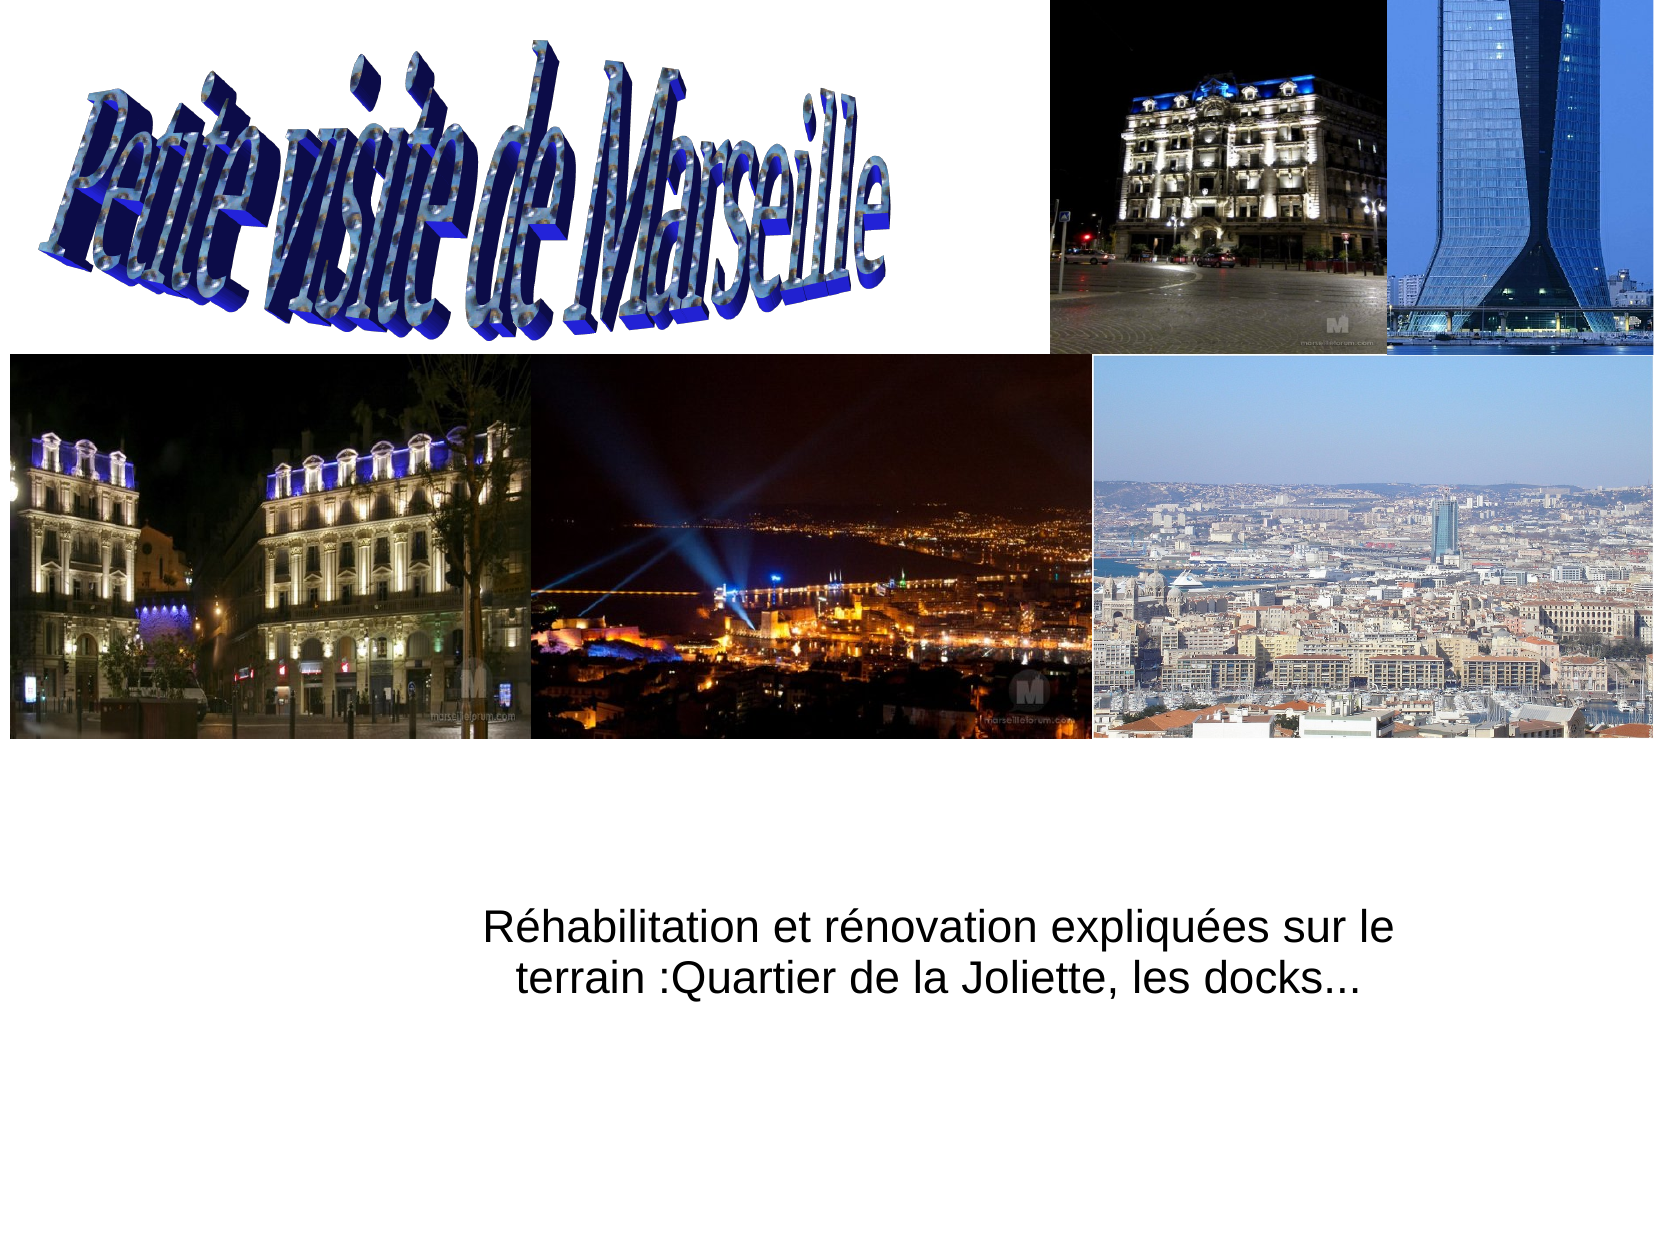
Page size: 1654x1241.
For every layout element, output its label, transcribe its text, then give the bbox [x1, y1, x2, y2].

title Réhabilitation et rénovation expliquées sur le terrain :Quartier de la Joliette, les docks... [460, 856, 1418, 1049]
picture [10, 0, 1654, 739]
